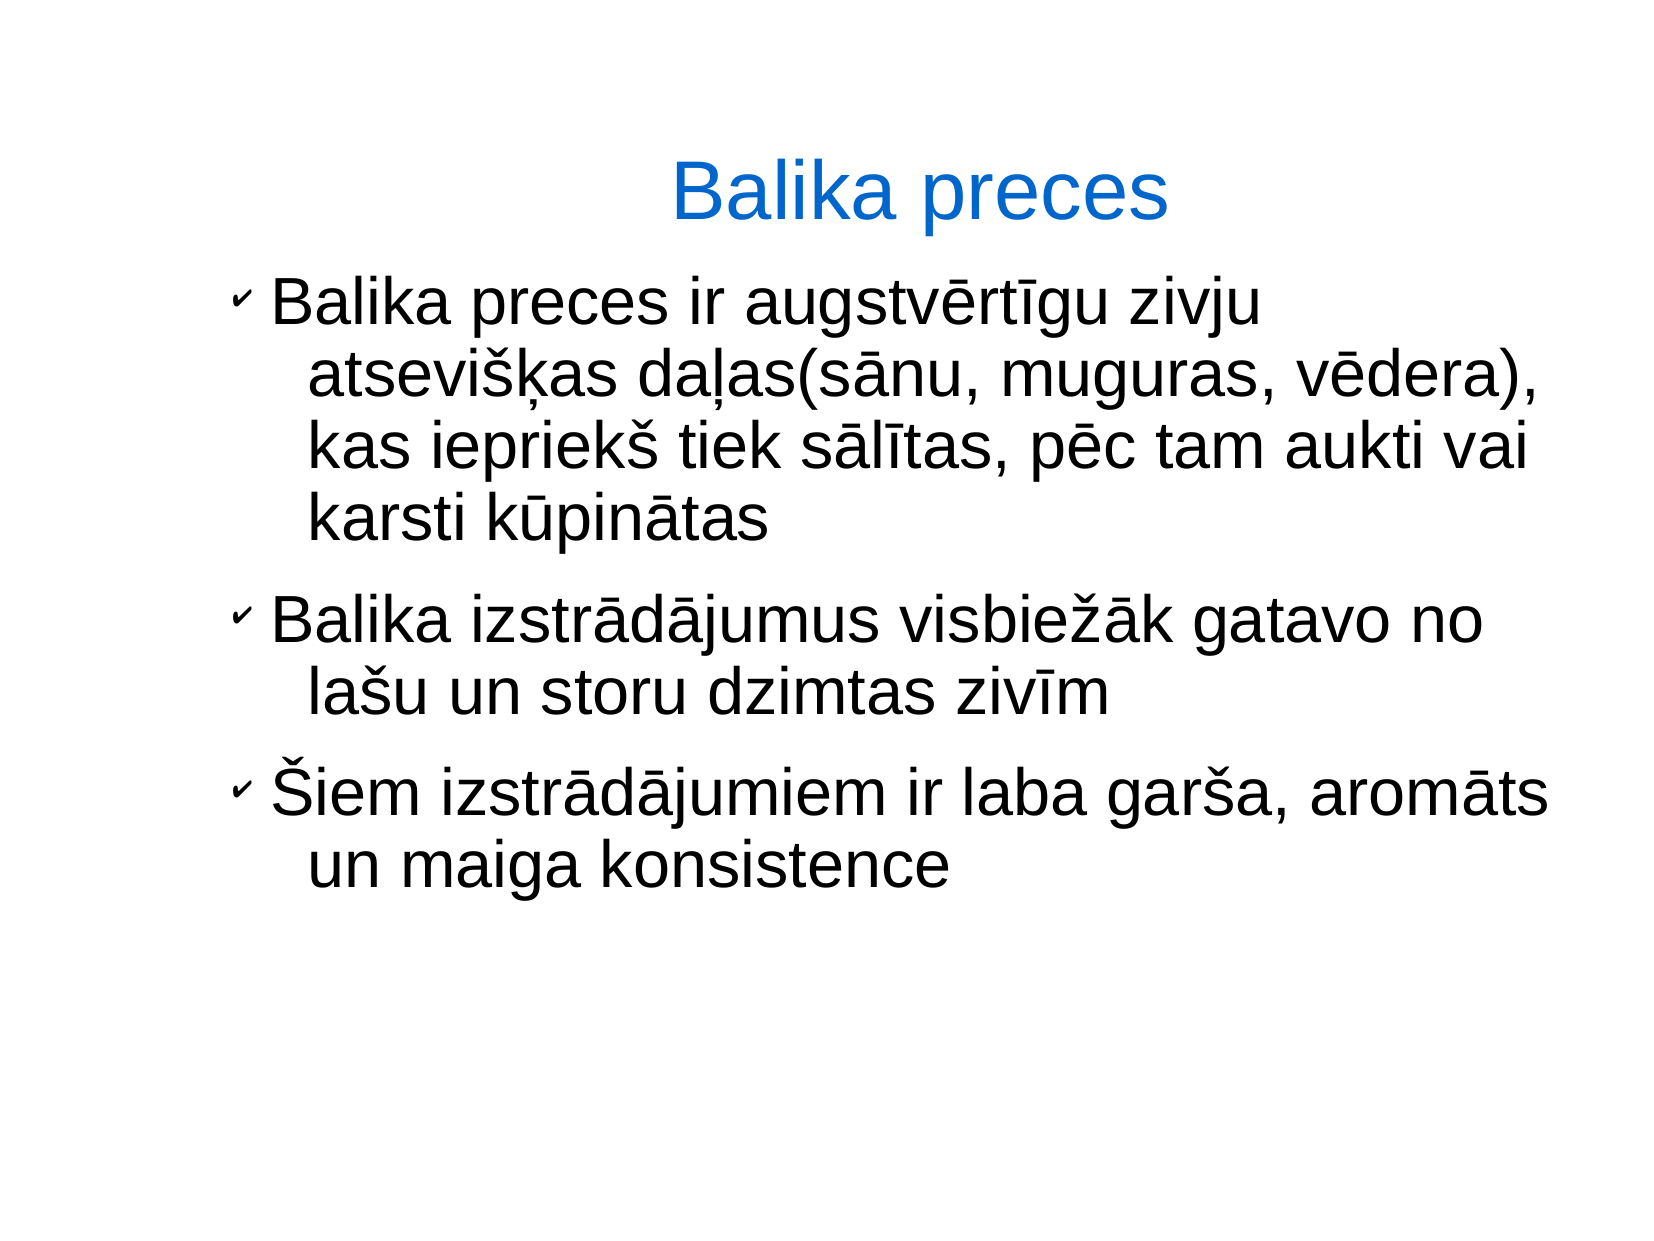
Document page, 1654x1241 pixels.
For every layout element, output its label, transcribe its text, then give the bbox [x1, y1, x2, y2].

list Balika preces Balika preces ir augstvērtīgu zivju atsevišķas daļas(sānu, muguras, vēdera), kas iepriekš tiek sālītas, pēc tam aukti vai karsti kūpinātas Balika izstrādājumus visbiežāk gatavo no lašu un storu dzimtas zivīm Šiem izstrādājumiem ir laba garša, aromāts un maiga konsistence [82, 147, 1571, 1109]
